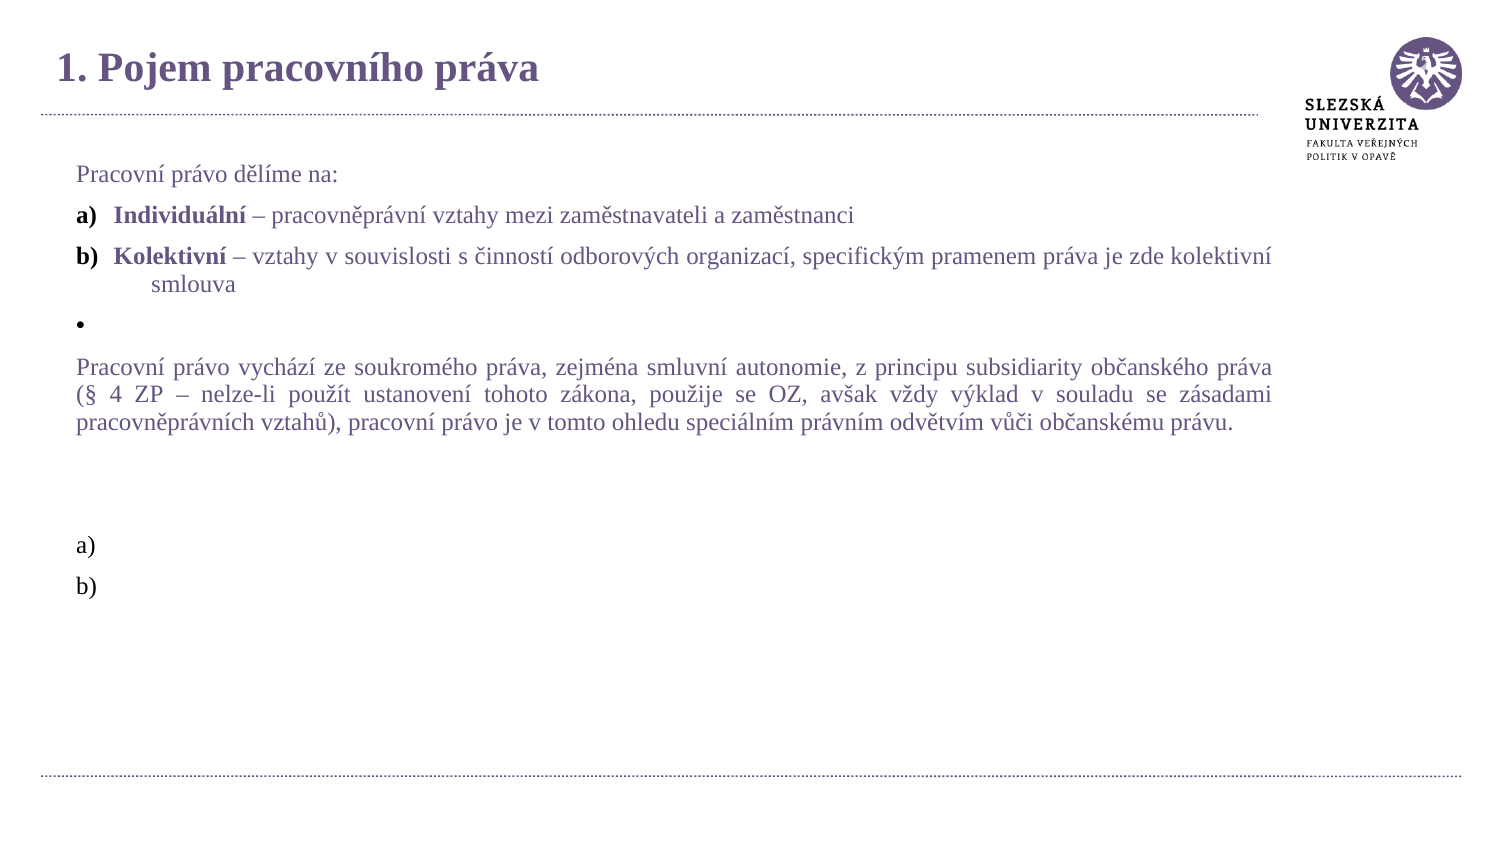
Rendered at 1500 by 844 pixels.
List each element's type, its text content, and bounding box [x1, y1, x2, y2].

title 1. Pojem pracovního práva [41, 32, 1220, 116]
text_box Pracovní právo dělíme na: Individuální – pracovněprávní vztahy mezi zaměstnavateli a zaměstnanci Kolektivní – vztahy v souvislosti s činností odborových organizací, specifickým pramenem práva je zde kolektivní smlouva Pracovní právo vychází ze soukromého práva, zejména smluvní autonomie, z principu subsidiarity občanského práva (§ 4 ZP – nelze-li použít ustanovení tohoto zákona, použije se OZ, avšak vždy výklad v souladu se zásadami pracovněprávních vztahů), pracovní právo je v tomto ohledu speciálním právním odvětvím vůči občanskému právu. [61, 152, 1289, 775]
